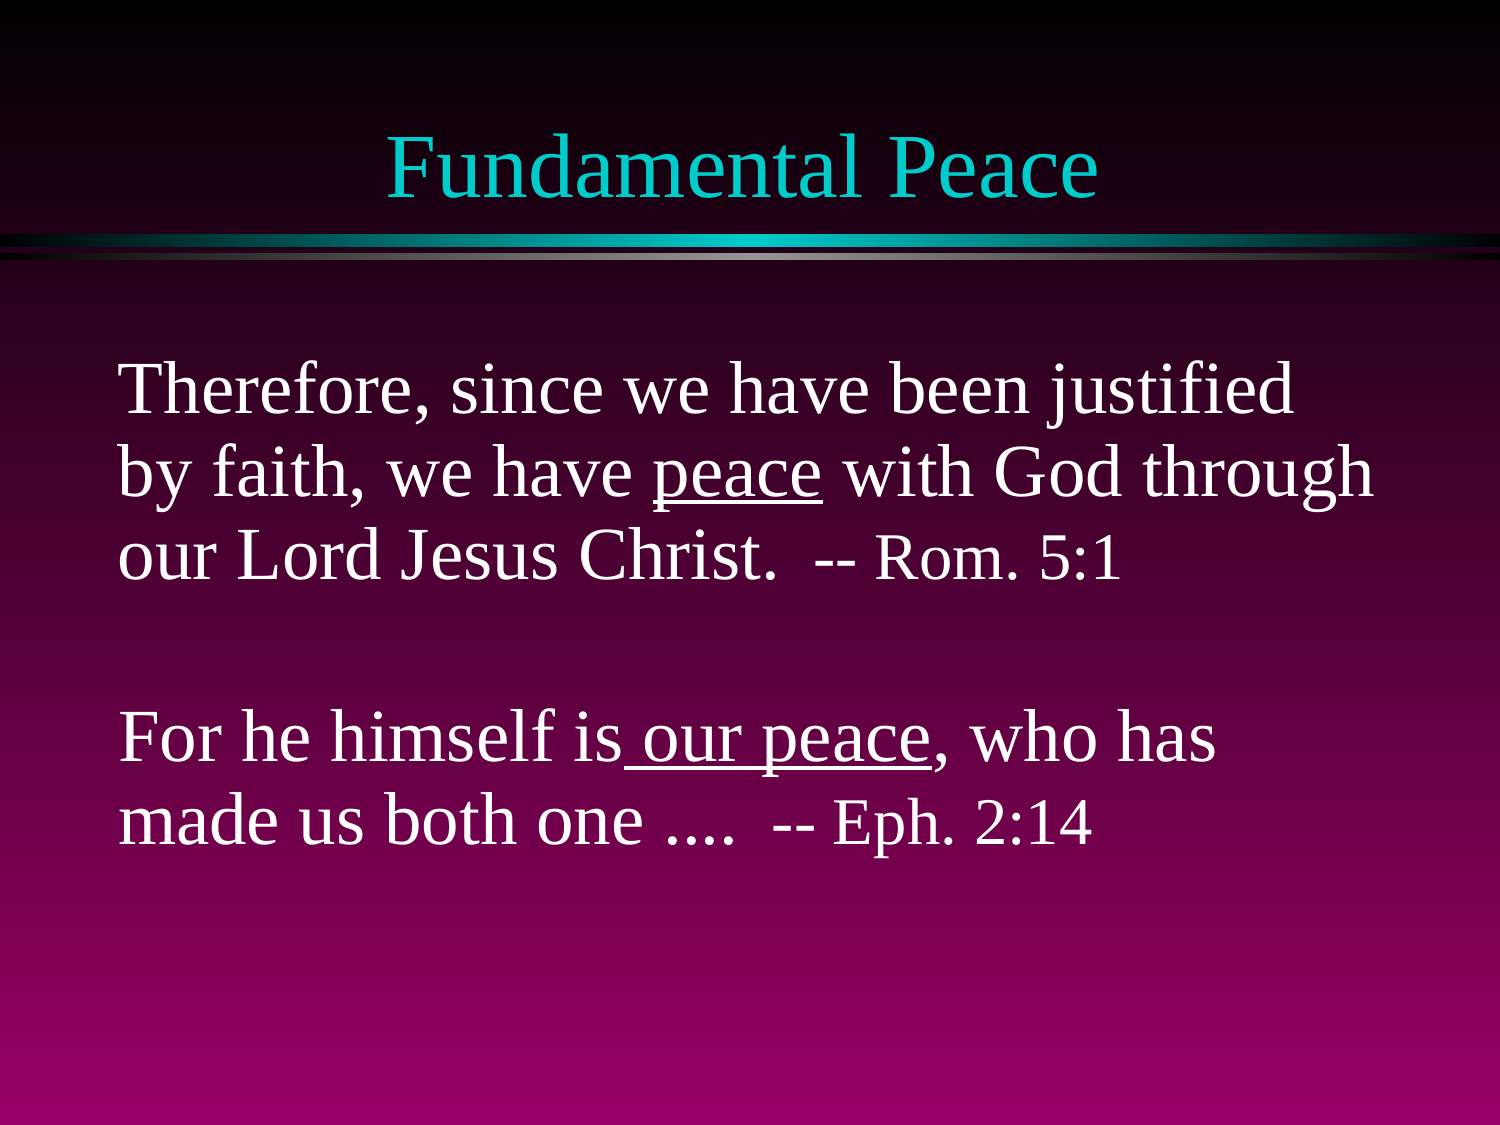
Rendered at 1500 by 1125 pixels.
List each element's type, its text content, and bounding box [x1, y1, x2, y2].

text_box For he himself is our peace, who has made us both one .... -- Eph. 2:14 [103, 687, 1401, 869]
text_box Therefore, since we have been justified by faith, we have peace with God through our Lord Jesus Christ. -- Rom. 5:1 [103, 339, 1401, 603]
title Fundamental Peace [99, 22, 1388, 225]
